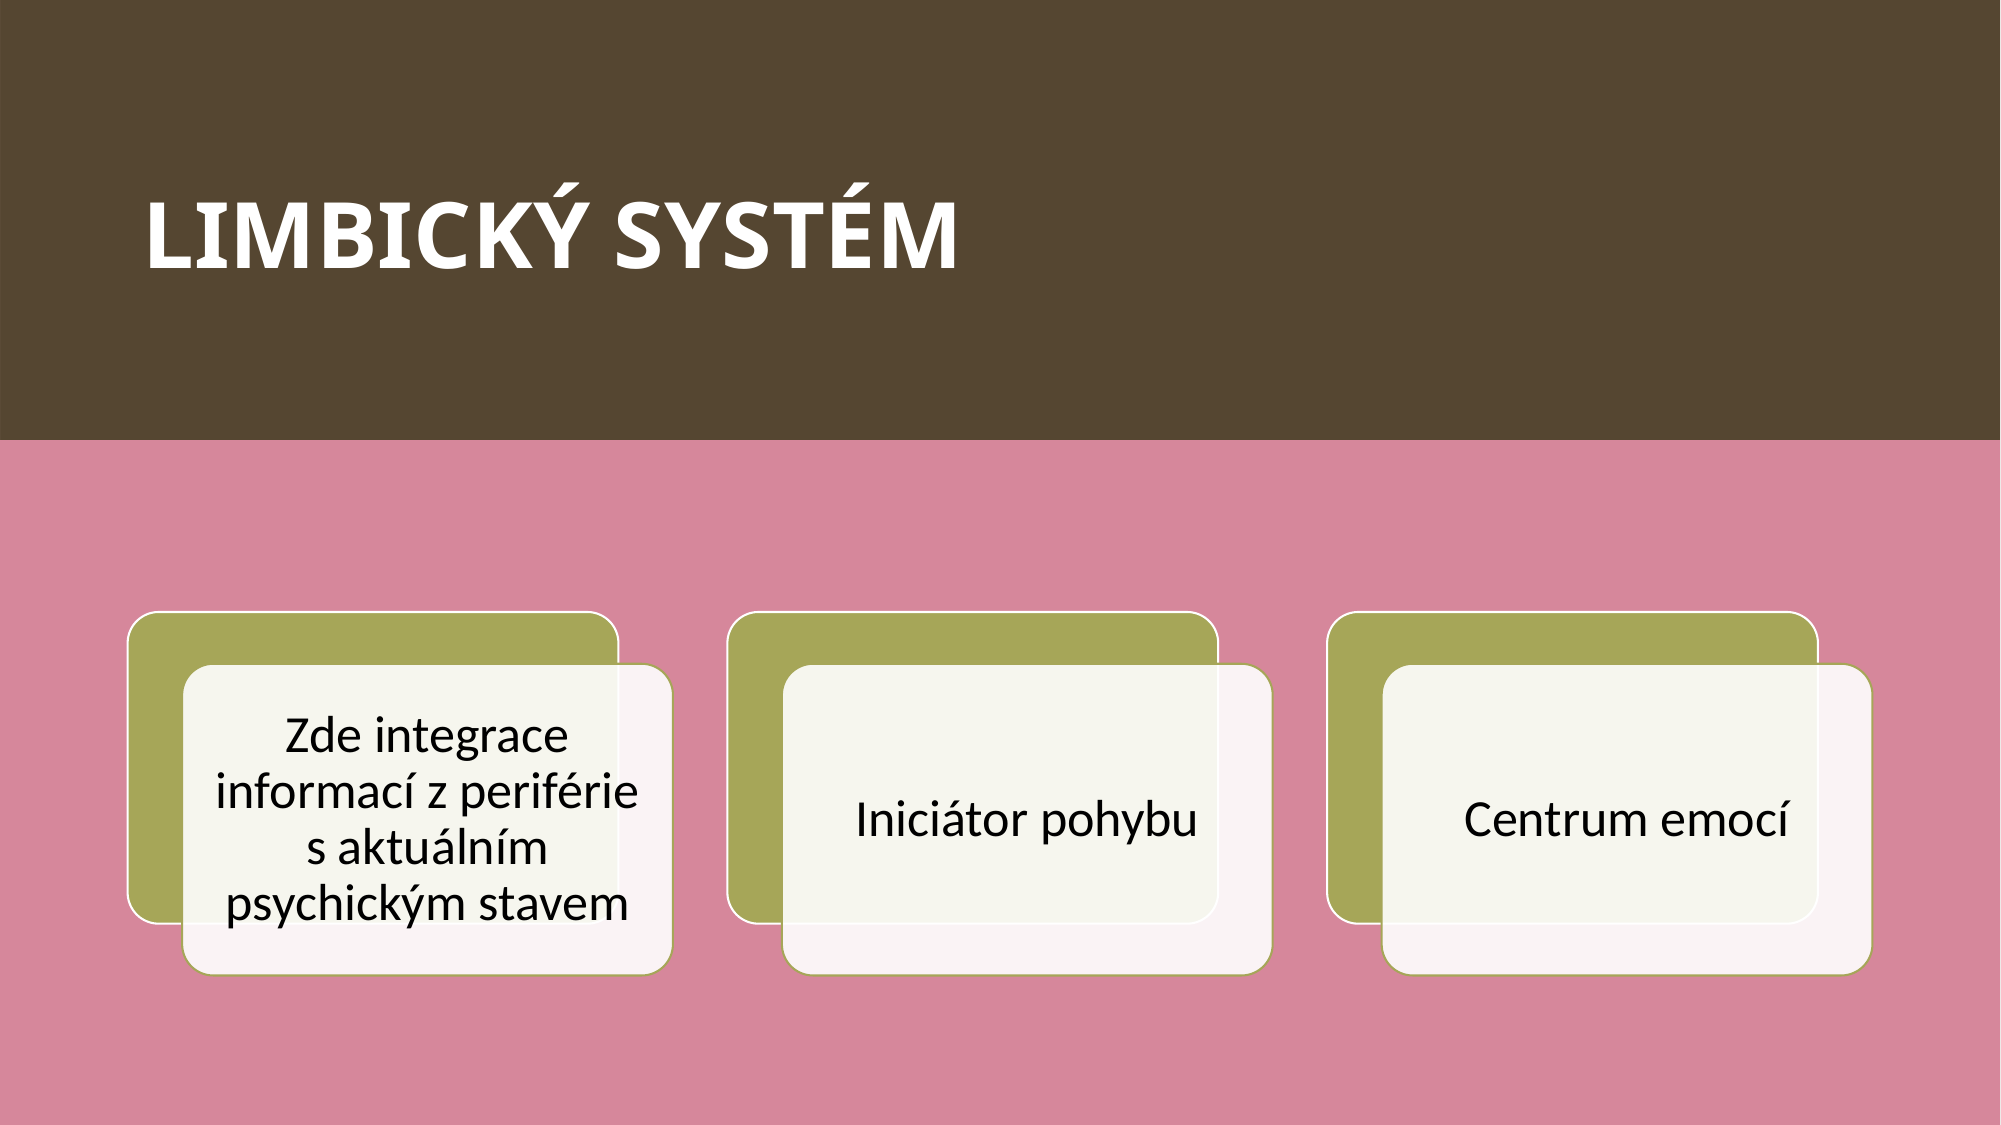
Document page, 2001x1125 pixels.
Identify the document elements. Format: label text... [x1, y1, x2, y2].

text_box Iniciátor pohybu [781, 663, 1273, 976]
text_box Centrum emocí [1381, 663, 1873, 976]
title LIMBICKÝ SYSTÉM [127, 81, 1922, 397]
text_box [0, 0, 2000, 1125]
text_box Zde integrace informací z periférie s aktuálním psychickým stavem [182, 663, 673, 976]
